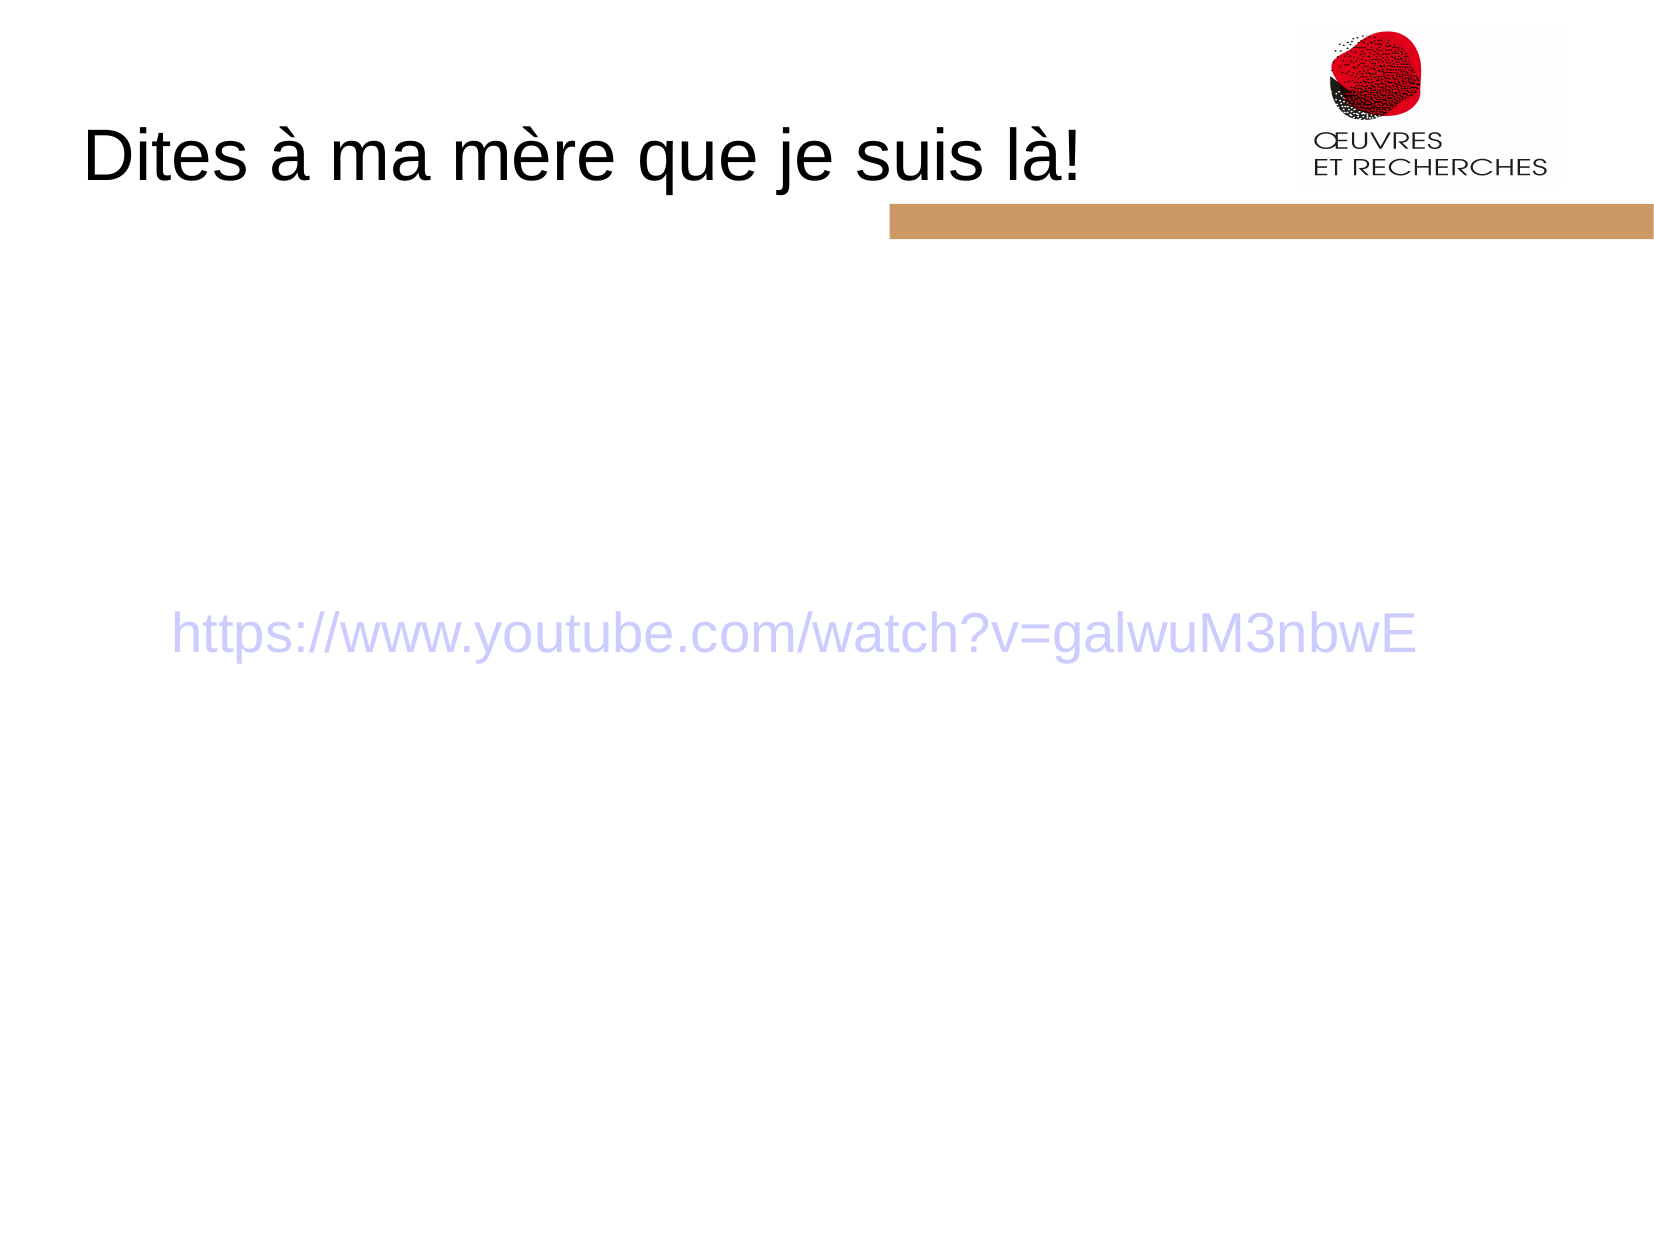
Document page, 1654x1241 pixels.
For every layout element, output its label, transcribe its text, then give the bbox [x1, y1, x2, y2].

list https://www.youtube.com/watch?v=galwuM3nbwE [82, 225, 1571, 1241]
text_box [889, 203, 1654, 240]
picture [1299, 23, 1563, 187]
title Dites à ma mère que je suis là! [82, 49, 1571, 225]
